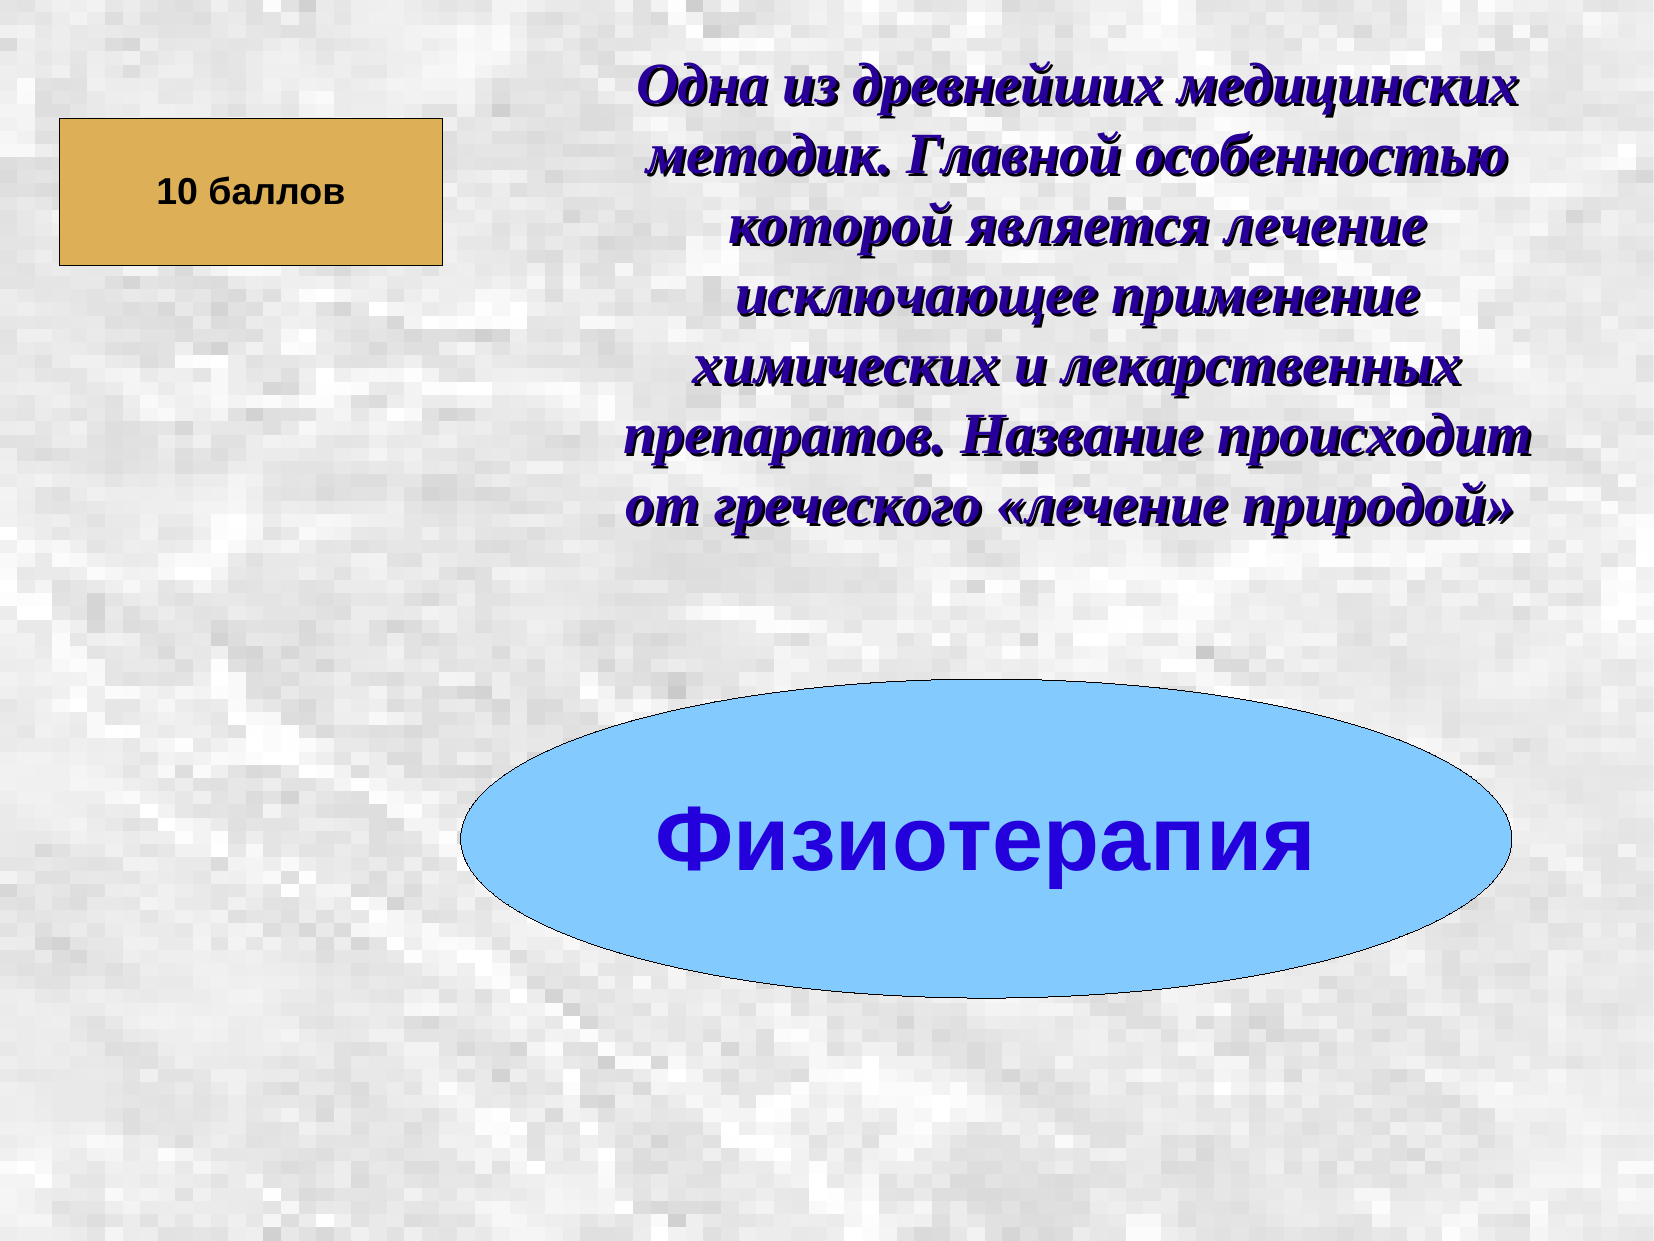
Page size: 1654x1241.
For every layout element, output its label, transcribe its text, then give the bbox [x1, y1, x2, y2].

title Одна из древнейших медицинских методик. Главной особенностью которой является лечение исключающее применение химических и лекарственных препаратов. Название происходит от греческого «лечение природой» [620, 43, 1536, 538]
text_box Физиотерапия [460, 679, 1512, 999]
text_box 10 баллов [59, 118, 443, 266]
